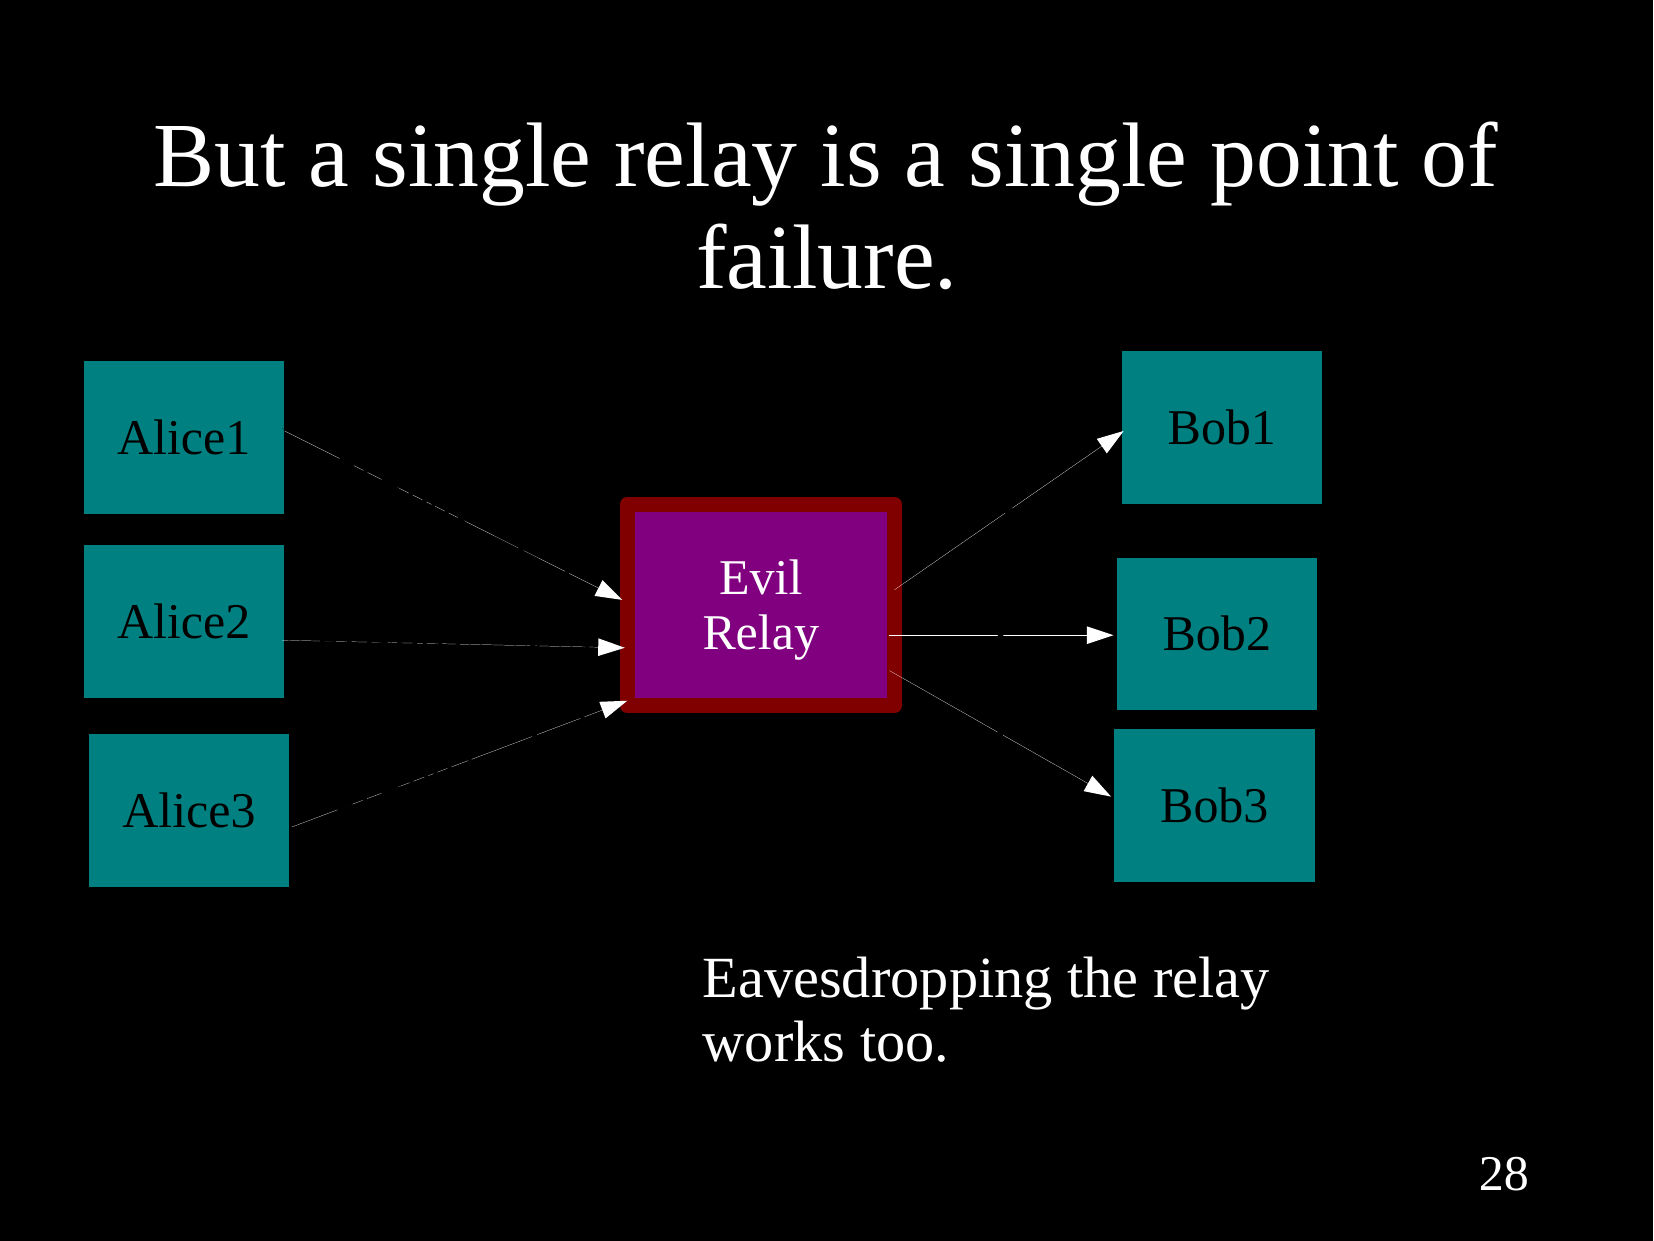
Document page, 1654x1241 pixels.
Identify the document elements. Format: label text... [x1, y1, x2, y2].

text_box Bob2 [1116, 557, 1318, 711]
text_box Bob3 [1113, 728, 1316, 883]
text_box Alice1 [83, 360, 285, 515]
text_box Evil Relay [627, 504, 895, 706]
text_box Bob1 [1121, 350, 1323, 505]
text_box Eavesdropping the relay works too. [702, 945, 1283, 1087]
text_box Alice2 [83, 544, 285, 699]
text_box Alice3 [88, 733, 290, 888]
title But a single relay is a single point of failure. [121, 79, 1534, 334]
